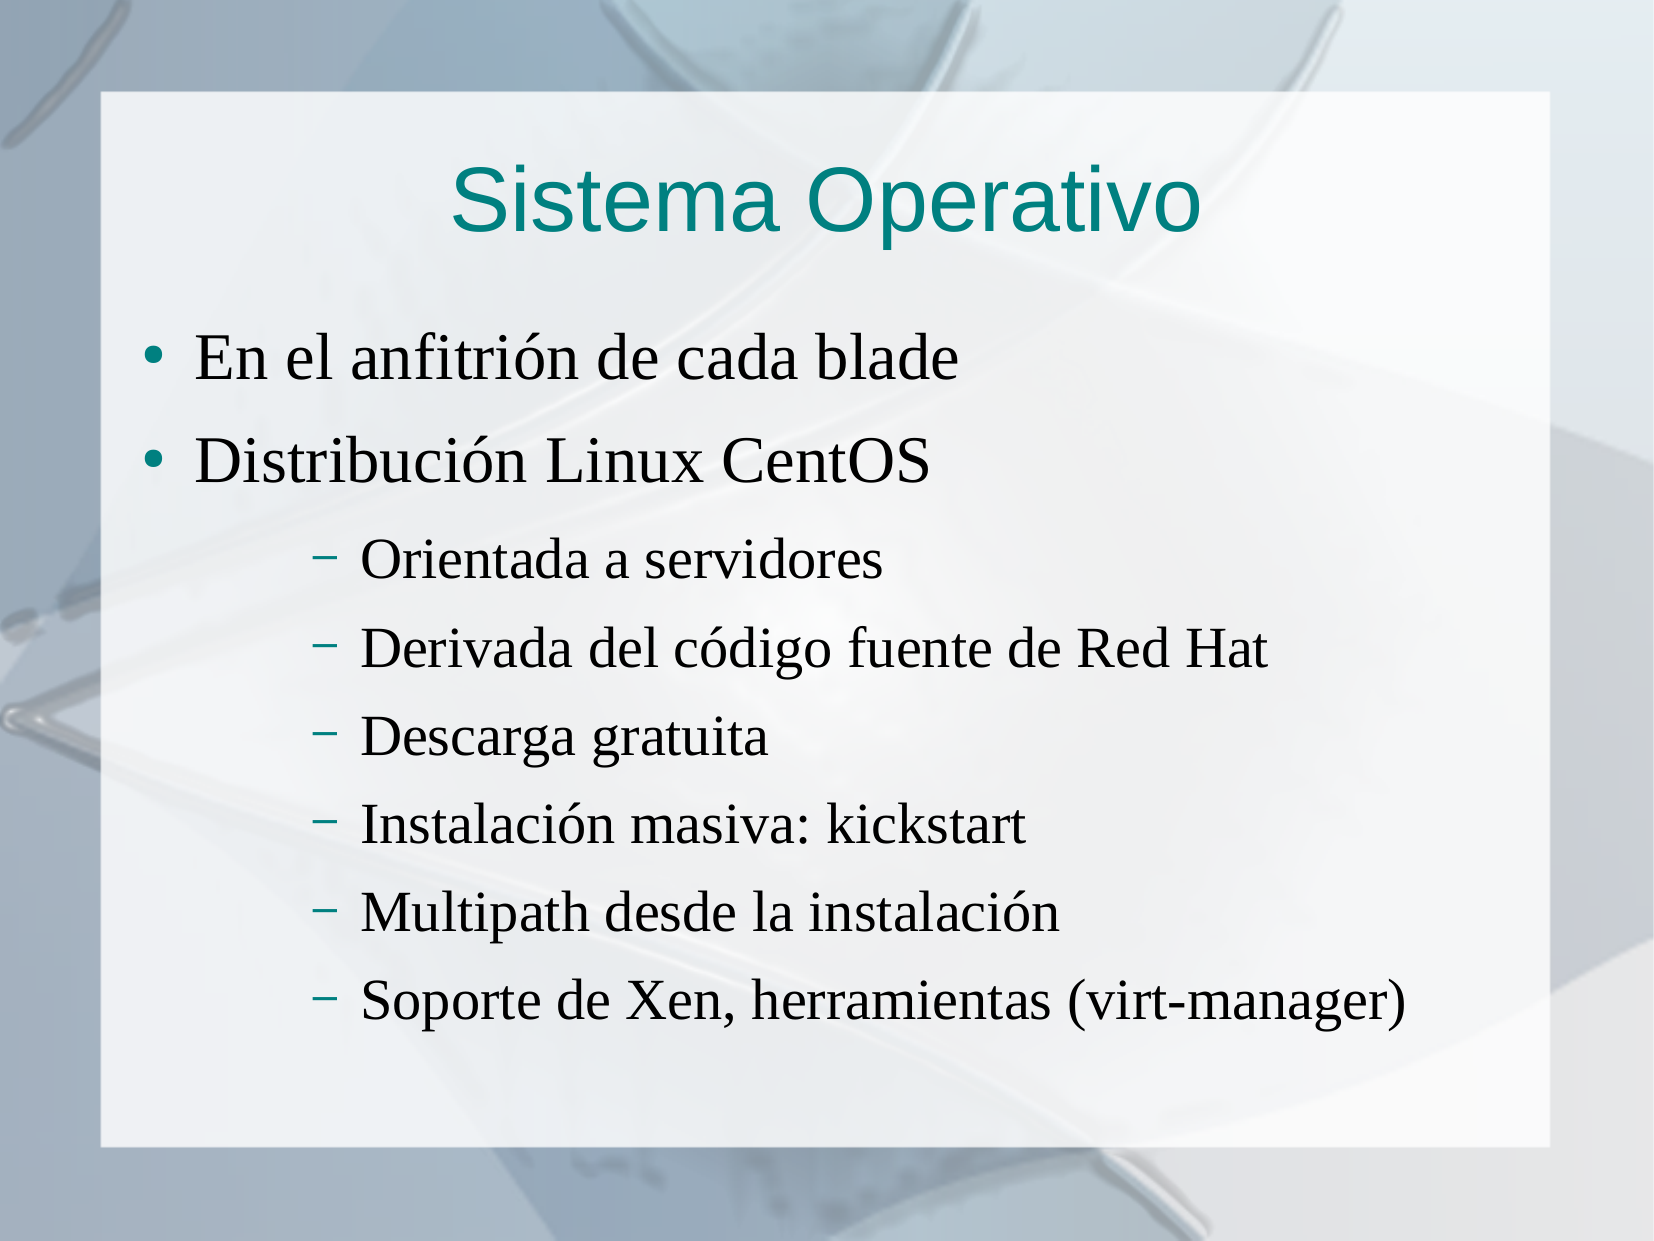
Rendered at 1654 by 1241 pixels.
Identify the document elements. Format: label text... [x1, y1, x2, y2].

picture [0, 0, 1654, 1241]
list En el anfitrión de cada blade Distribución Linux CentOS Orientada a servidores Derivada del código fuente de Red Hat Descarga gratuita Instalación masiva: kickstart Multipath desde la instalación Soporte de Xen, herramientas (virt-manager) [124, 319, 1489, 1124]
title Sistema Operativo [118, 104, 1536, 297]
